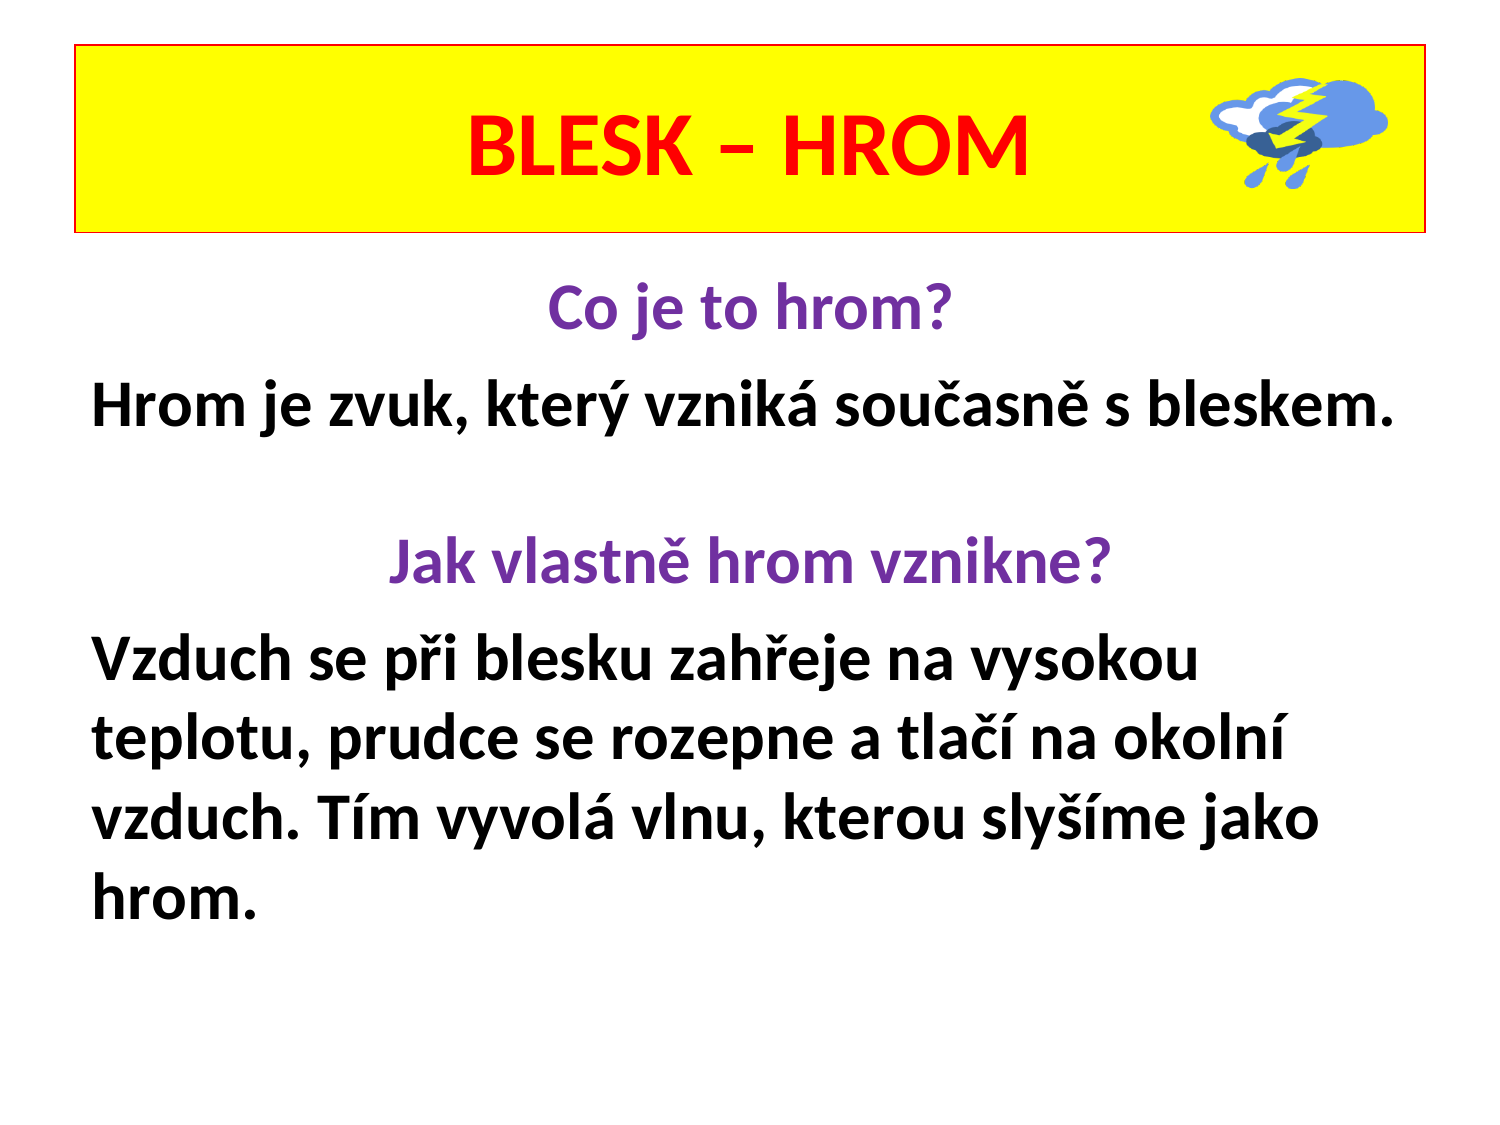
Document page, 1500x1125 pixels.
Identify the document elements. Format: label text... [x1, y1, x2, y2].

picture [1210, 78, 1388, 189]
list Co je to hrom? Hrom je zvuk, který vzniká současně s bleskem. Jak vlastně hrom vznikne? Vzduch se při blesku zahřeje na vysokou teplotu, prudce se rozepne a tlačí na okolní vzduch. Tím vyvolá vlnu, kterou slyšíme jako hrom. [76, 255, 1427, 1010]
title BLESK – HROM [75, 45, 1426, 233]
